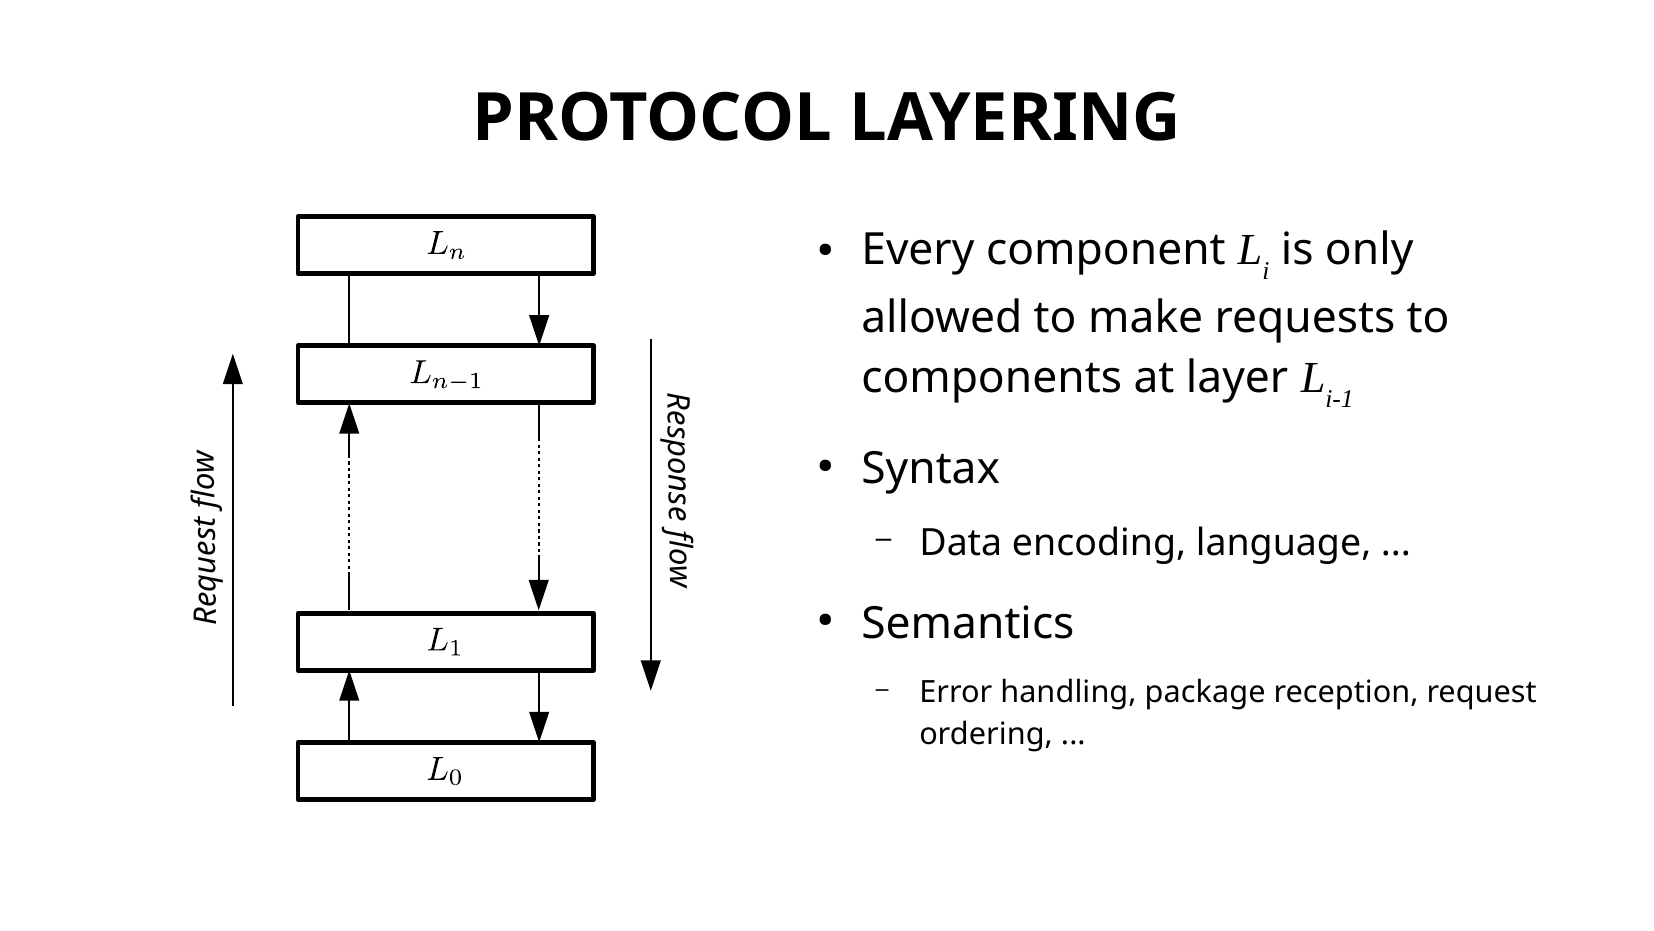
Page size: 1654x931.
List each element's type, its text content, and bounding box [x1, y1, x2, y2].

text_box [409, 360, 483, 391]
text_box [426, 757, 463, 786]
text_box [426, 627, 463, 656]
list Every component Li is only allowed to make requests to components at layer Li-1 Syntax Data encoding, language, ... Semantics Error handling, package reception, request ordering, ... [803, 217, 1572, 757]
text_box [426, 231, 466, 260]
text_box Response flow [617, 377, 712, 642]
text_box Request flow [171, 403, 230, 641]
title PROTOCOL LAYERING [82, 36, 1571, 193]
